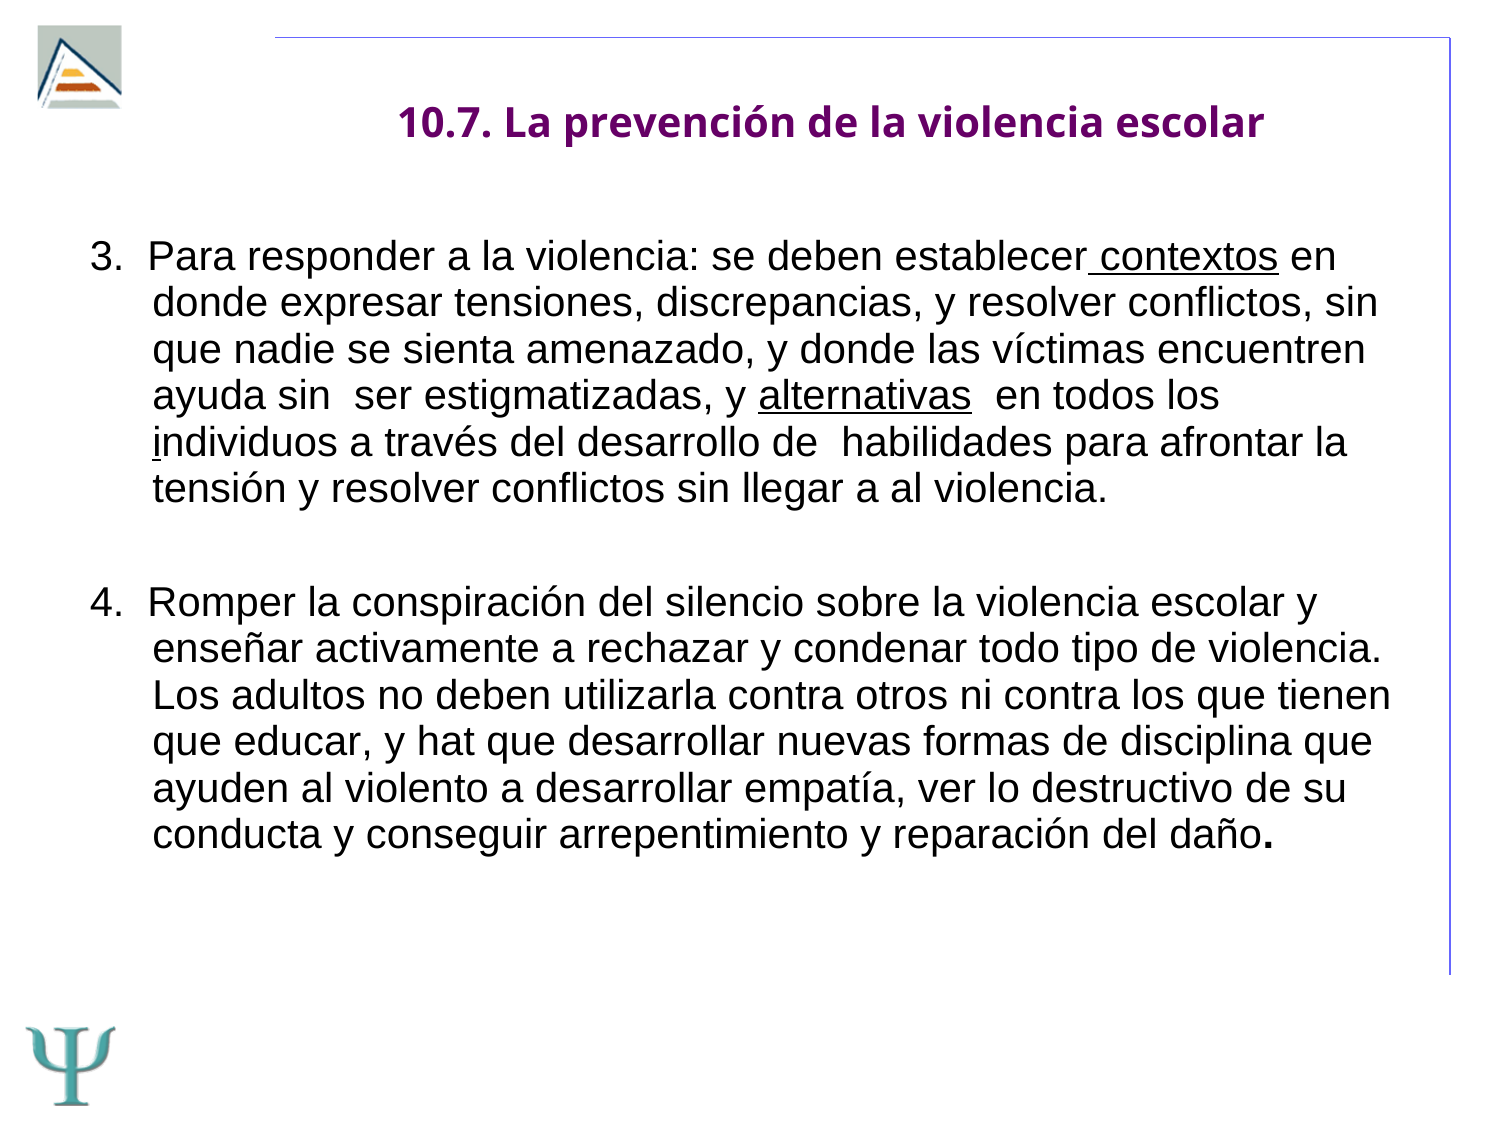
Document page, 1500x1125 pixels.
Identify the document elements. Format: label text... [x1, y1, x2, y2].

picture [24, 1024, 75, 1106]
list 3. Para responder a la violencia: se deben establecer contextos en donde expresar tensiones, discrepancias, y resolver conflictos, sin que nadie se sienta amenazado, y donde las víctimas encuentren ayuda sin ser estigmatizadas, y alternativas en todos los individuos a través del desarrollo de habilidades para afrontar la tensión y resolver conflictos sin llegar a al violencia. 4. Romper la conspiración del silencio sobre la violencia escolar y enseñar activamente a rechazar y condenar todo tipo de violencia. Los adultos no deben utilizarla contra otros ni contra los que tienen que educar, y hat que desarrollar nuevas formas de disciplina que ayuden al violento a desarrollar empatía, ver lo destructivo de su conducta y conseguir arrepentimiento y reparación del daño. [75, 224, 1426, 1125]
picture [37, 24, 122, 109]
title 10.7. La prevención de la violencia escolar [262, 74, 1401, 168]
